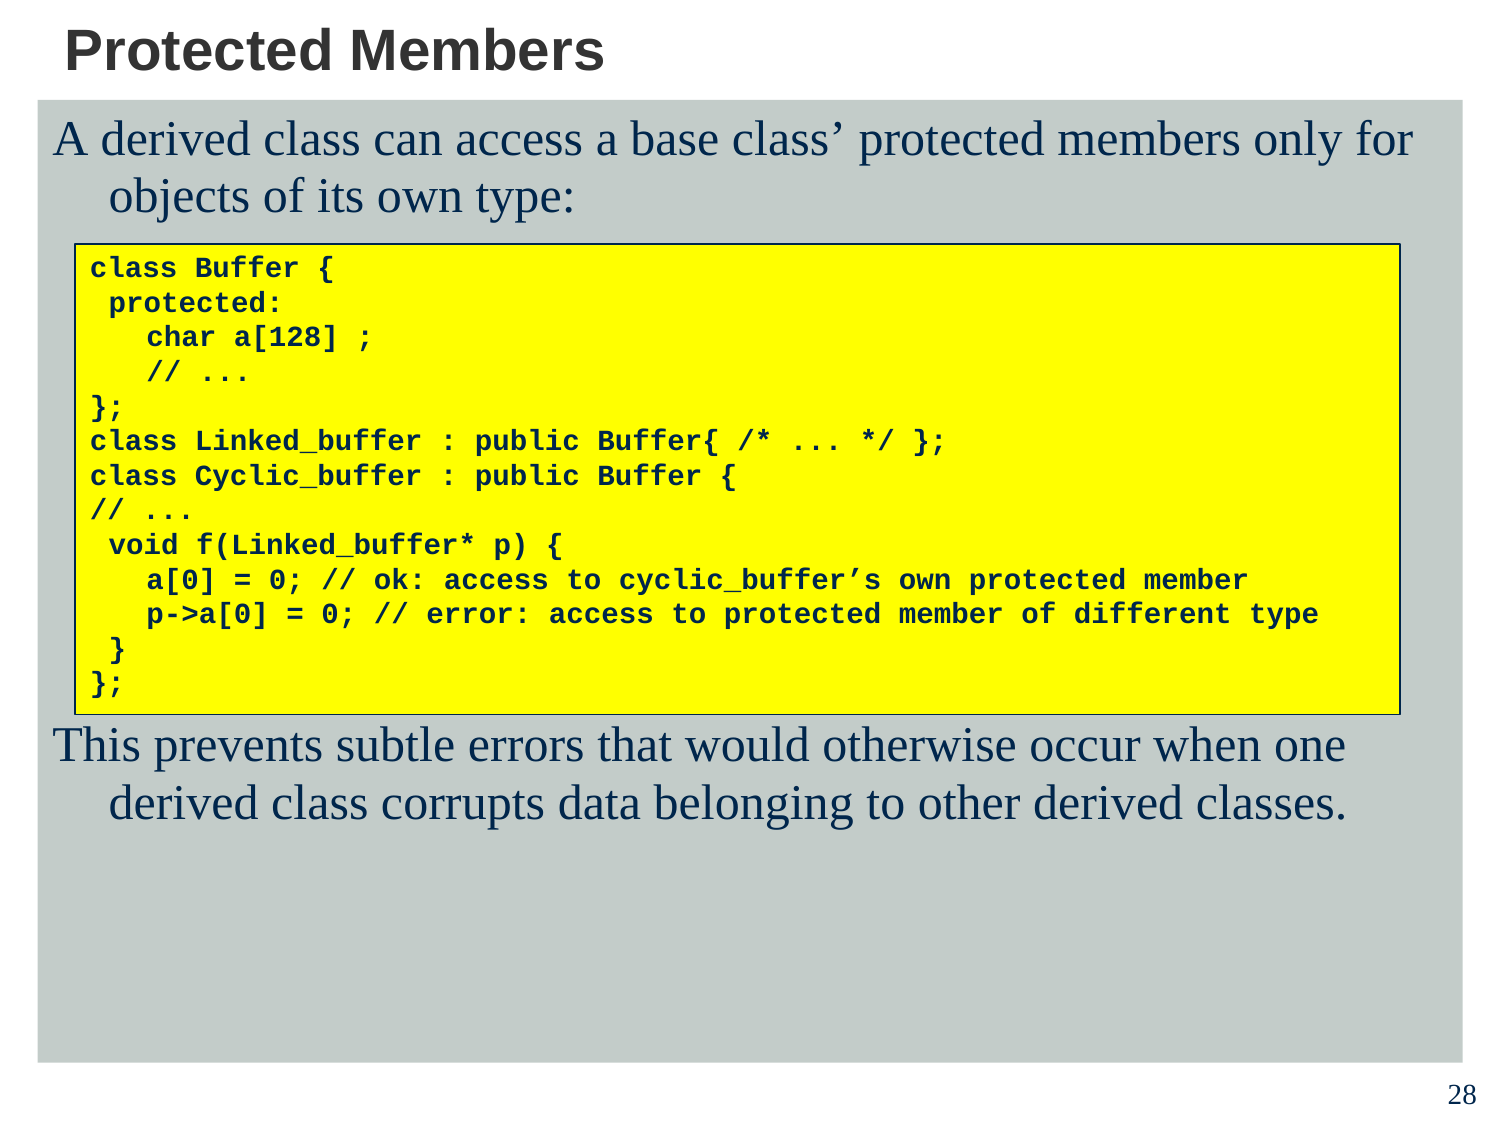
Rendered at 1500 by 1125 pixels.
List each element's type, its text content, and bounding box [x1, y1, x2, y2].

text_box class Buffer { protected: char a[128] ; // ... }; class Linked_buffer : public Buffer{ /* ... */ }; class Cyclic_buffer : public Buffer { // ... void f(Linked_buffer* p) { a[0] = 0; // ok: access to cyclic_buffer’s own protected member p->a[0] = 0; // error: access to protected member of different type } }; [75, 244, 1401, 715]
list A derived class can access a base class’ protected members only for objects of its own type: This prevents subtle errors that would otherwise occur when one derived class corrupts data belonging to other derived classes. [37, 99, 1463, 1063]
title Protected Members [50, 0, 1450, 91]
